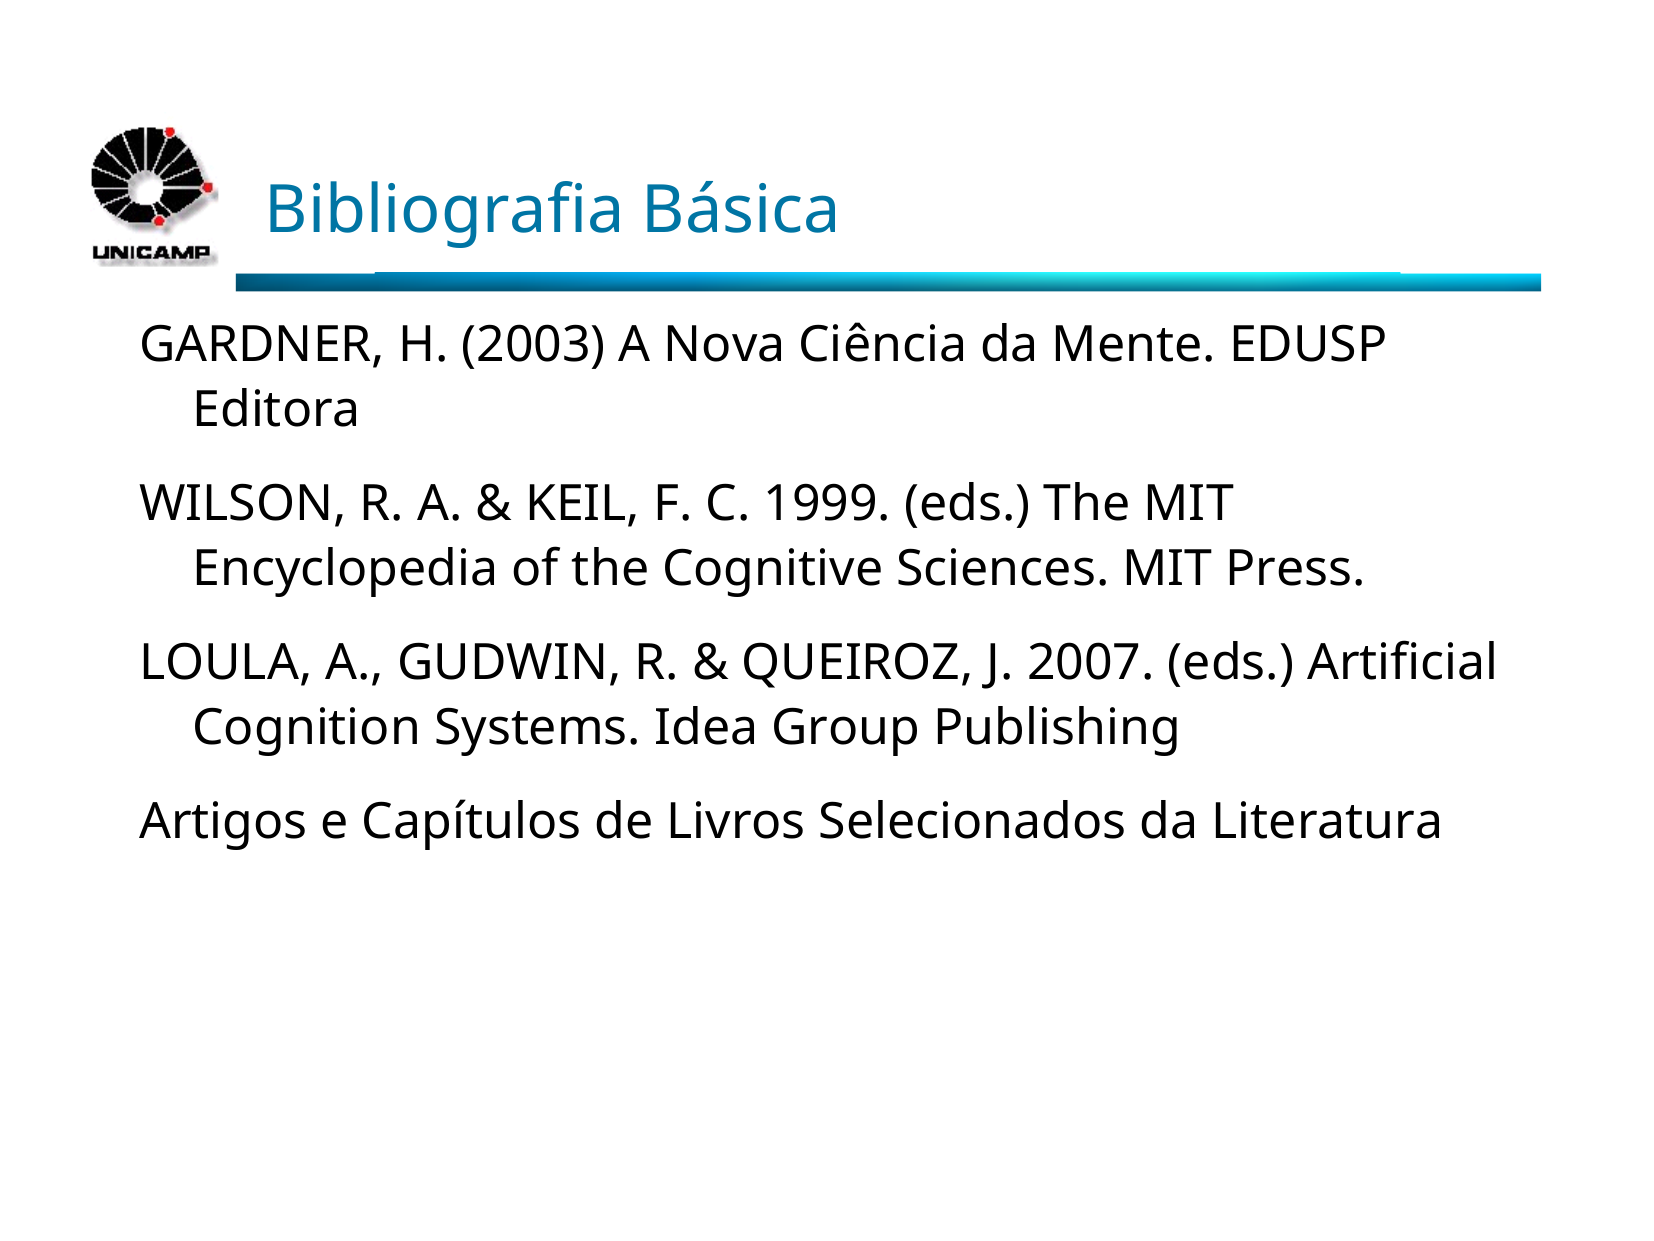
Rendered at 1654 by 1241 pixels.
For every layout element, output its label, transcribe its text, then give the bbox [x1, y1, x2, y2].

picture [125, 272, 1654, 295]
list GARDNER, H. (2003) A Nova Ciência da Mente. EDUSP Editora WILSON, R. A. & KEIL, F. C. 1999. (eds.) The MIT Encyclopedia of the Cognitive Sciences. MIT Press. LOULA, A., GUDWIN, R. & QUEIROZ, J. 2007. (eds.) Artificial Cognition Systems. Idea Group Publishing Artigos e Capítulos de Livros Selecionados da Literatura [121, 309, 1534, 1182]
title Bibliografia Básica [264, 35, 1534, 250]
